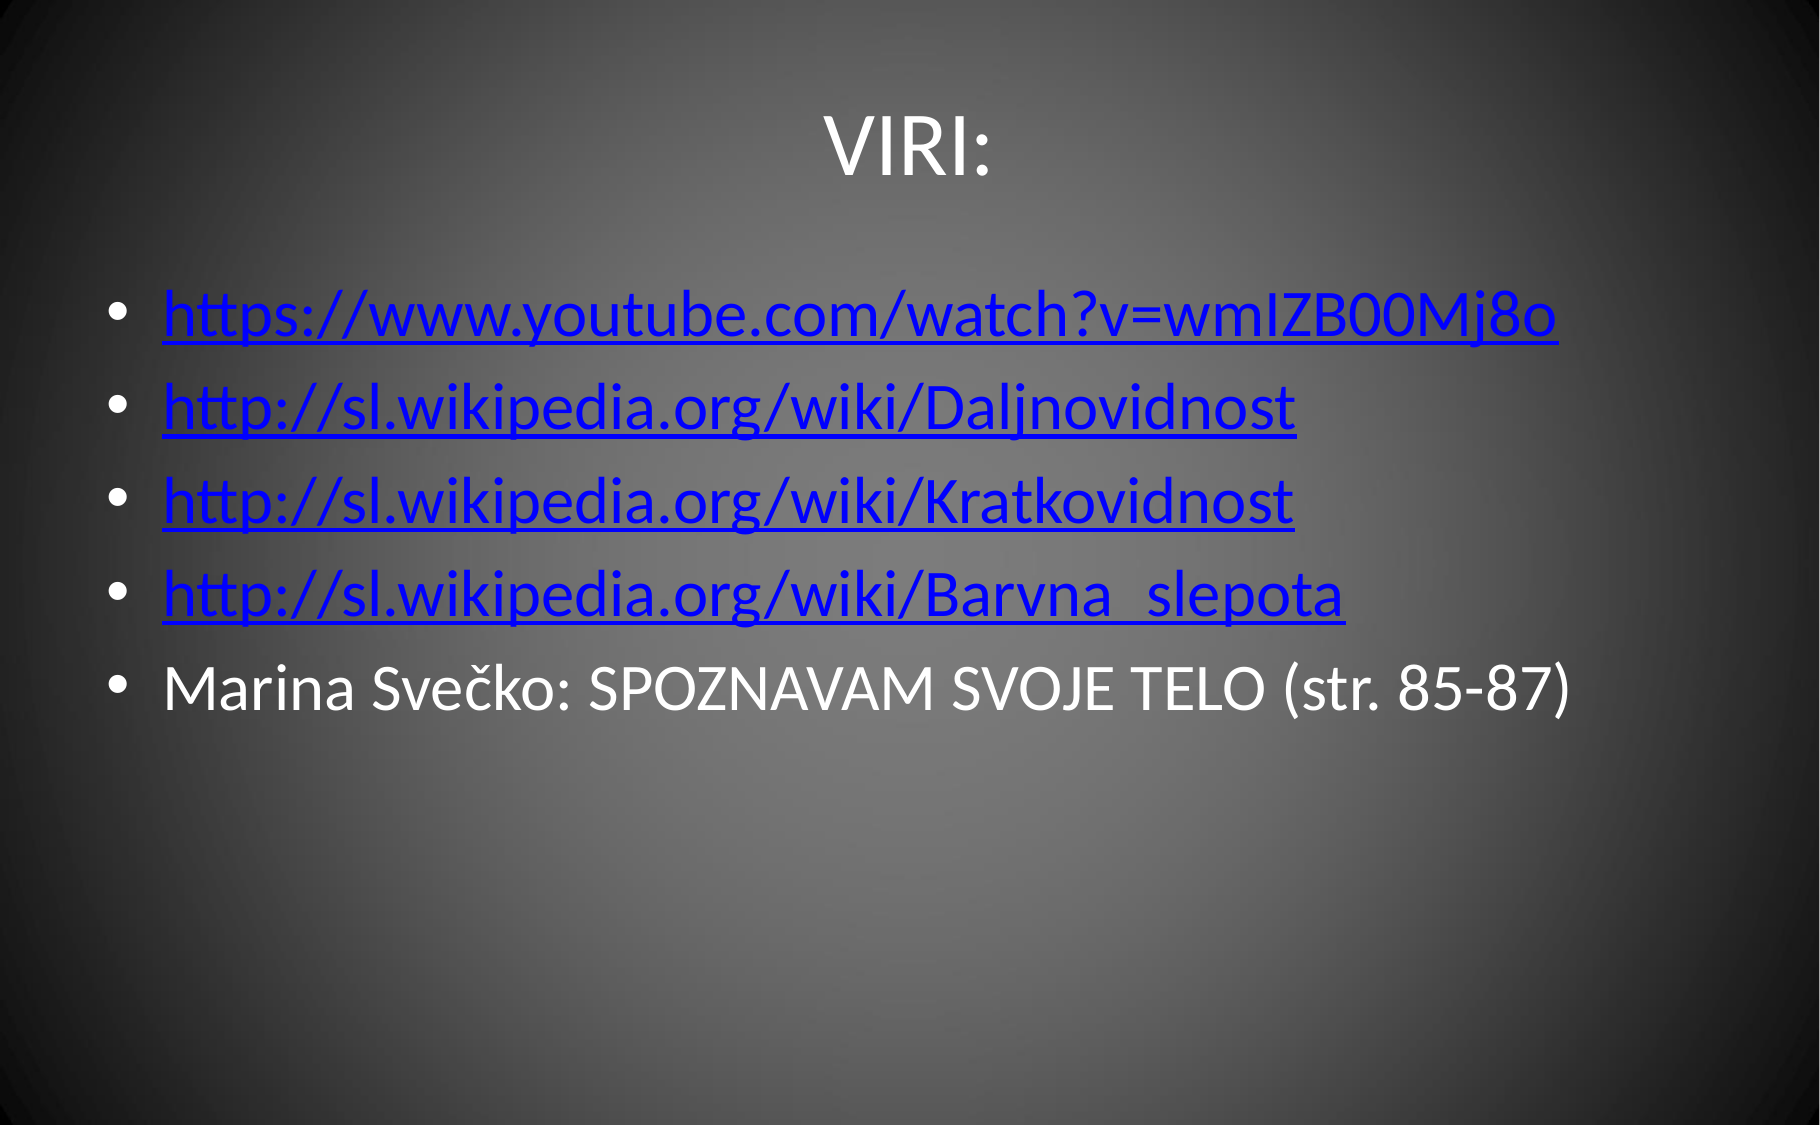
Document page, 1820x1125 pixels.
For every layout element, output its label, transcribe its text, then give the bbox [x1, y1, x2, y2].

picture [0, 0, 1820, 1125]
list https://www.youtube.com/watch?v=wmIZB00Mj8o http://sl.wikipedia.org/wiki/Daljnovidnost http://sl.wikipedia.org/wiki/Kratkovidnost http://sl.wikipedia.org/wiki/Barvna_slepota Marina Svečko: SPOZNAVAM SVOJE TELO (str. 85-87) [90, 262, 1729, 1005]
title VIRI: [90, 45, 1729, 233]
